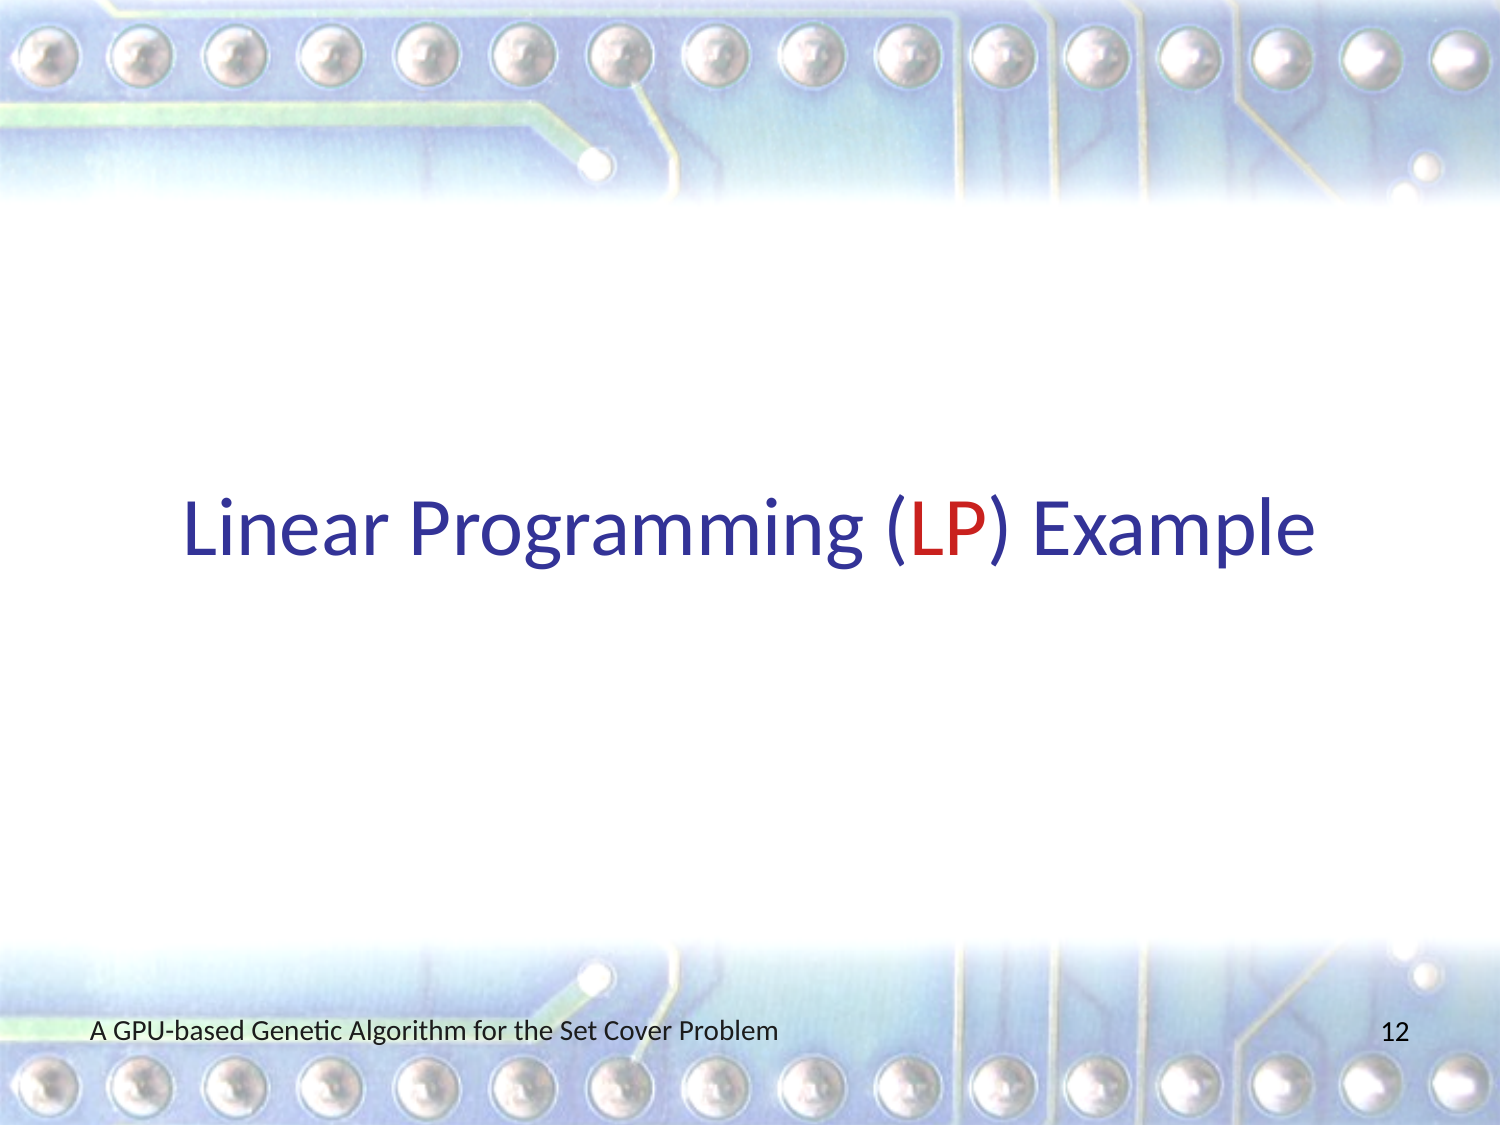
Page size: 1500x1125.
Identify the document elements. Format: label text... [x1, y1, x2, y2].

picture [0, 0, 1500, 261]
title Linear Programming (LP) Example [0, 470, 1500, 575]
slide_number A GPU-based Genetic Algorithm for the Set Cover Problem [74, 979, 1113, 1055]
picture [0, 884, 1500, 1125]
